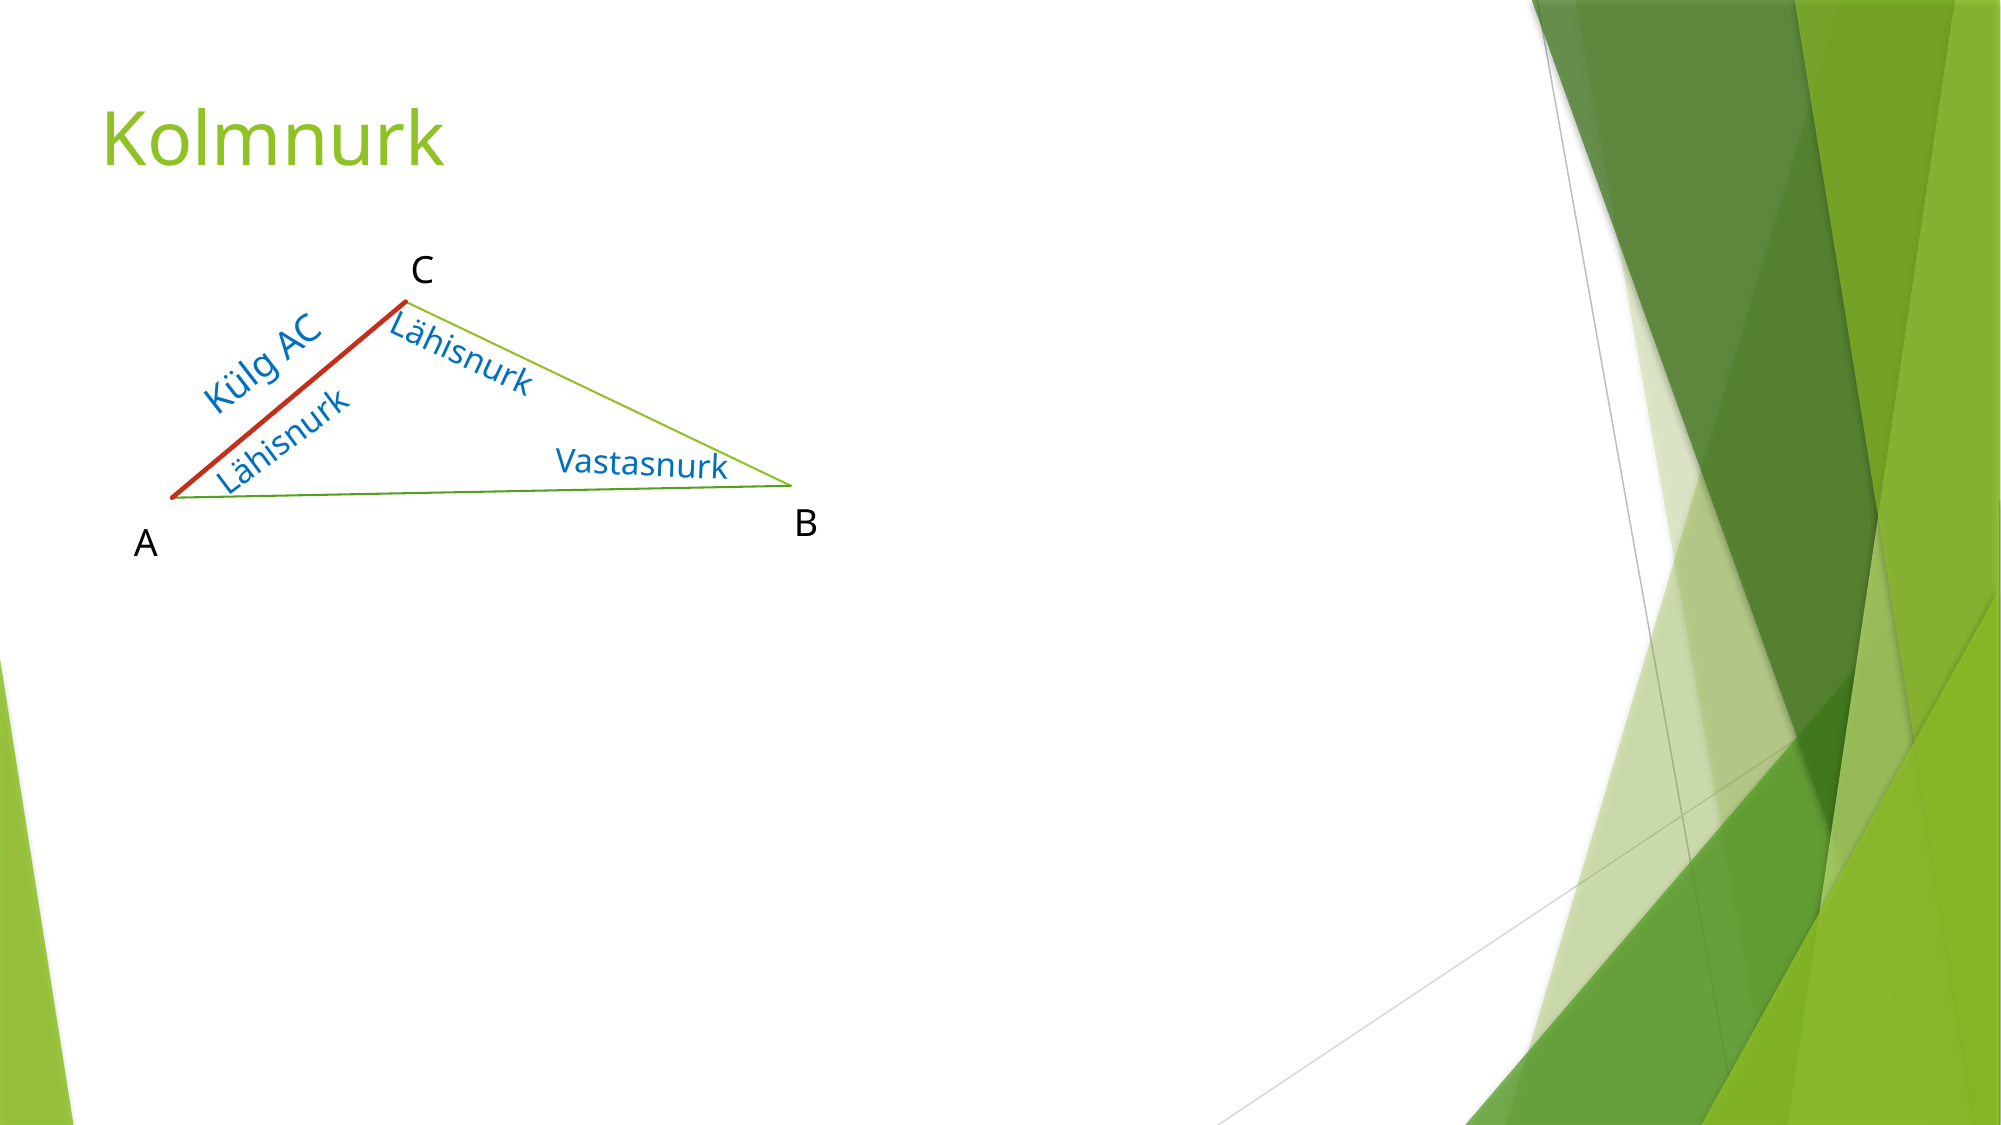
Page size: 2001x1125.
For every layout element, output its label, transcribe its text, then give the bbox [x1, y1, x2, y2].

text_box B [778, 491, 833, 552]
text_box Külg AC [178, 288, 346, 438]
text_box A [119, 511, 173, 572]
text_box Lähisnurk [367, 288, 558, 417]
text_box Lähisnurk [191, 363, 372, 517]
title Kolmnurk [85, 83, 1496, 300]
text_box Vastasnurk [539, 430, 745, 495]
text_box C [395, 238, 449, 299]
